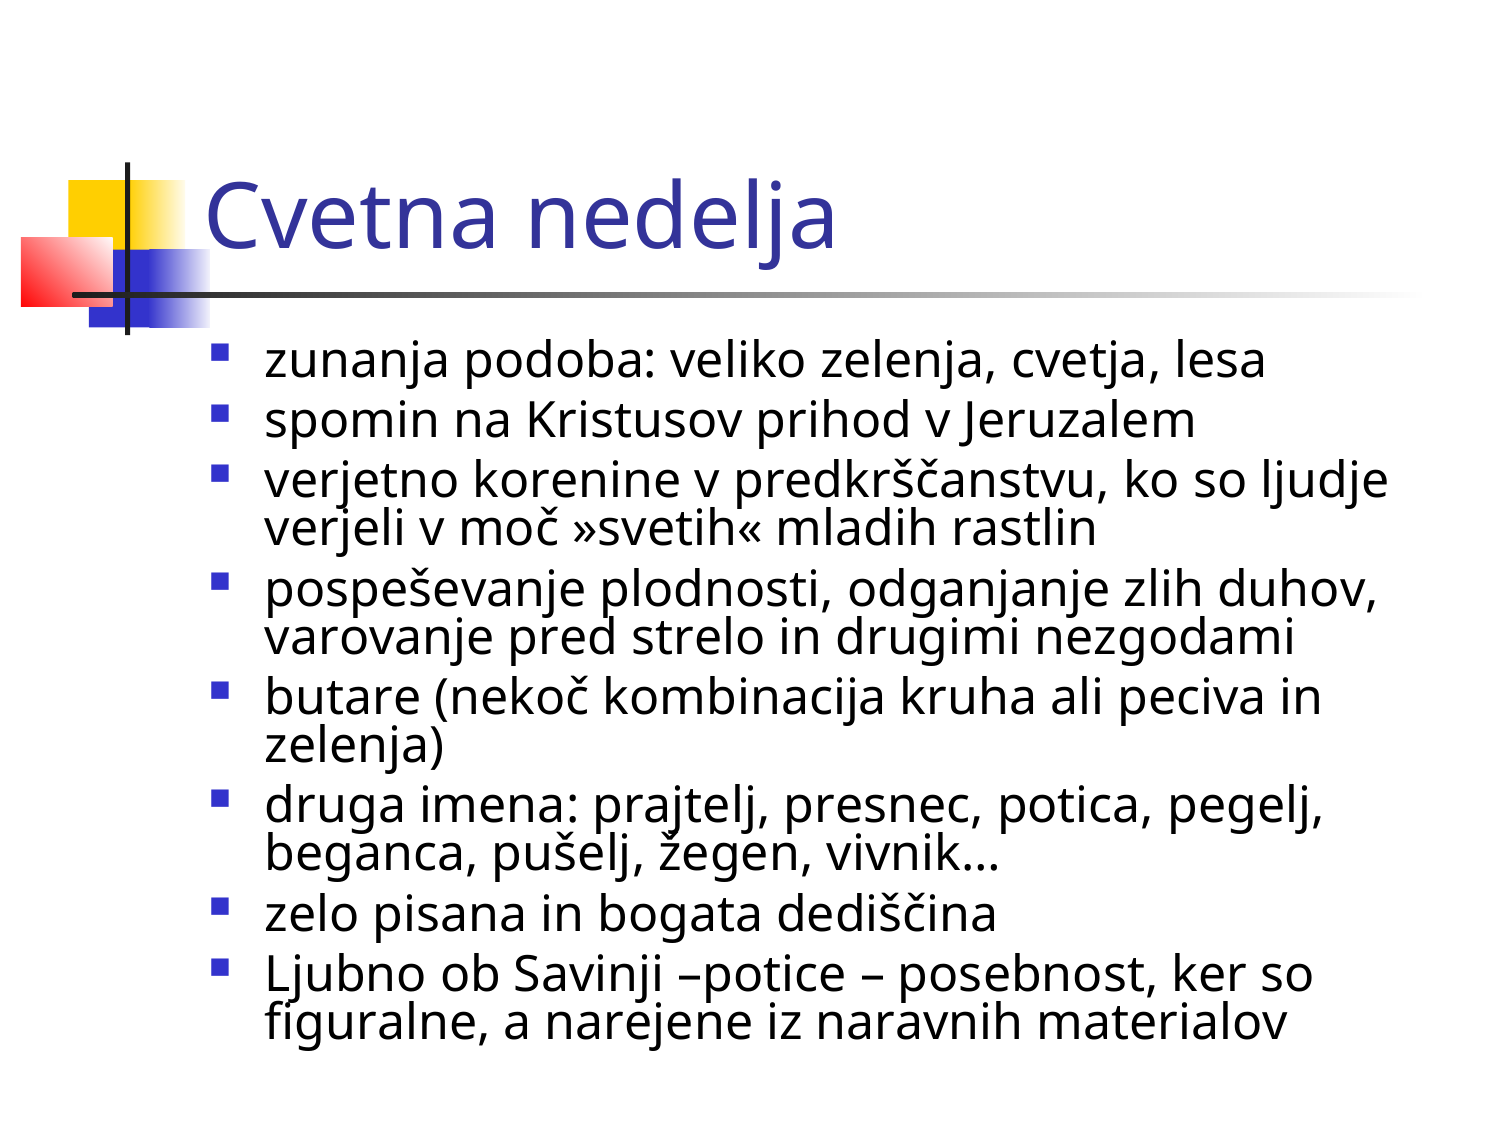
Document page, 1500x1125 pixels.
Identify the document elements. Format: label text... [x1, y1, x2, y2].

list zunanja podoba: veliko zelenja, cvetja, lesa spomin na Kristusov prihod v Jeruzalem verjetno korenine v predkrščanstvu, ko so ljudje verjeli v moč »svetih« mladih rastlin pospeševanje plodnosti, odganjanje zlih duhov, varovanje pred strelo in drugimi nezgodami butare (nekoč kombinacija kruha ali peciva in zelenja) druga imena: prajtelj, presnec, potica, pegelj, beganca, pušelj, žegen, vivnik… zelo pisana in bogata dediščina Ljubno ob Savinji –potice – posebnost, ker so figuralne, a narejene iz naravnih materialov [193, 331, 1469, 1010]
title Cvetna nedelja [188, 35, 1468, 276]
